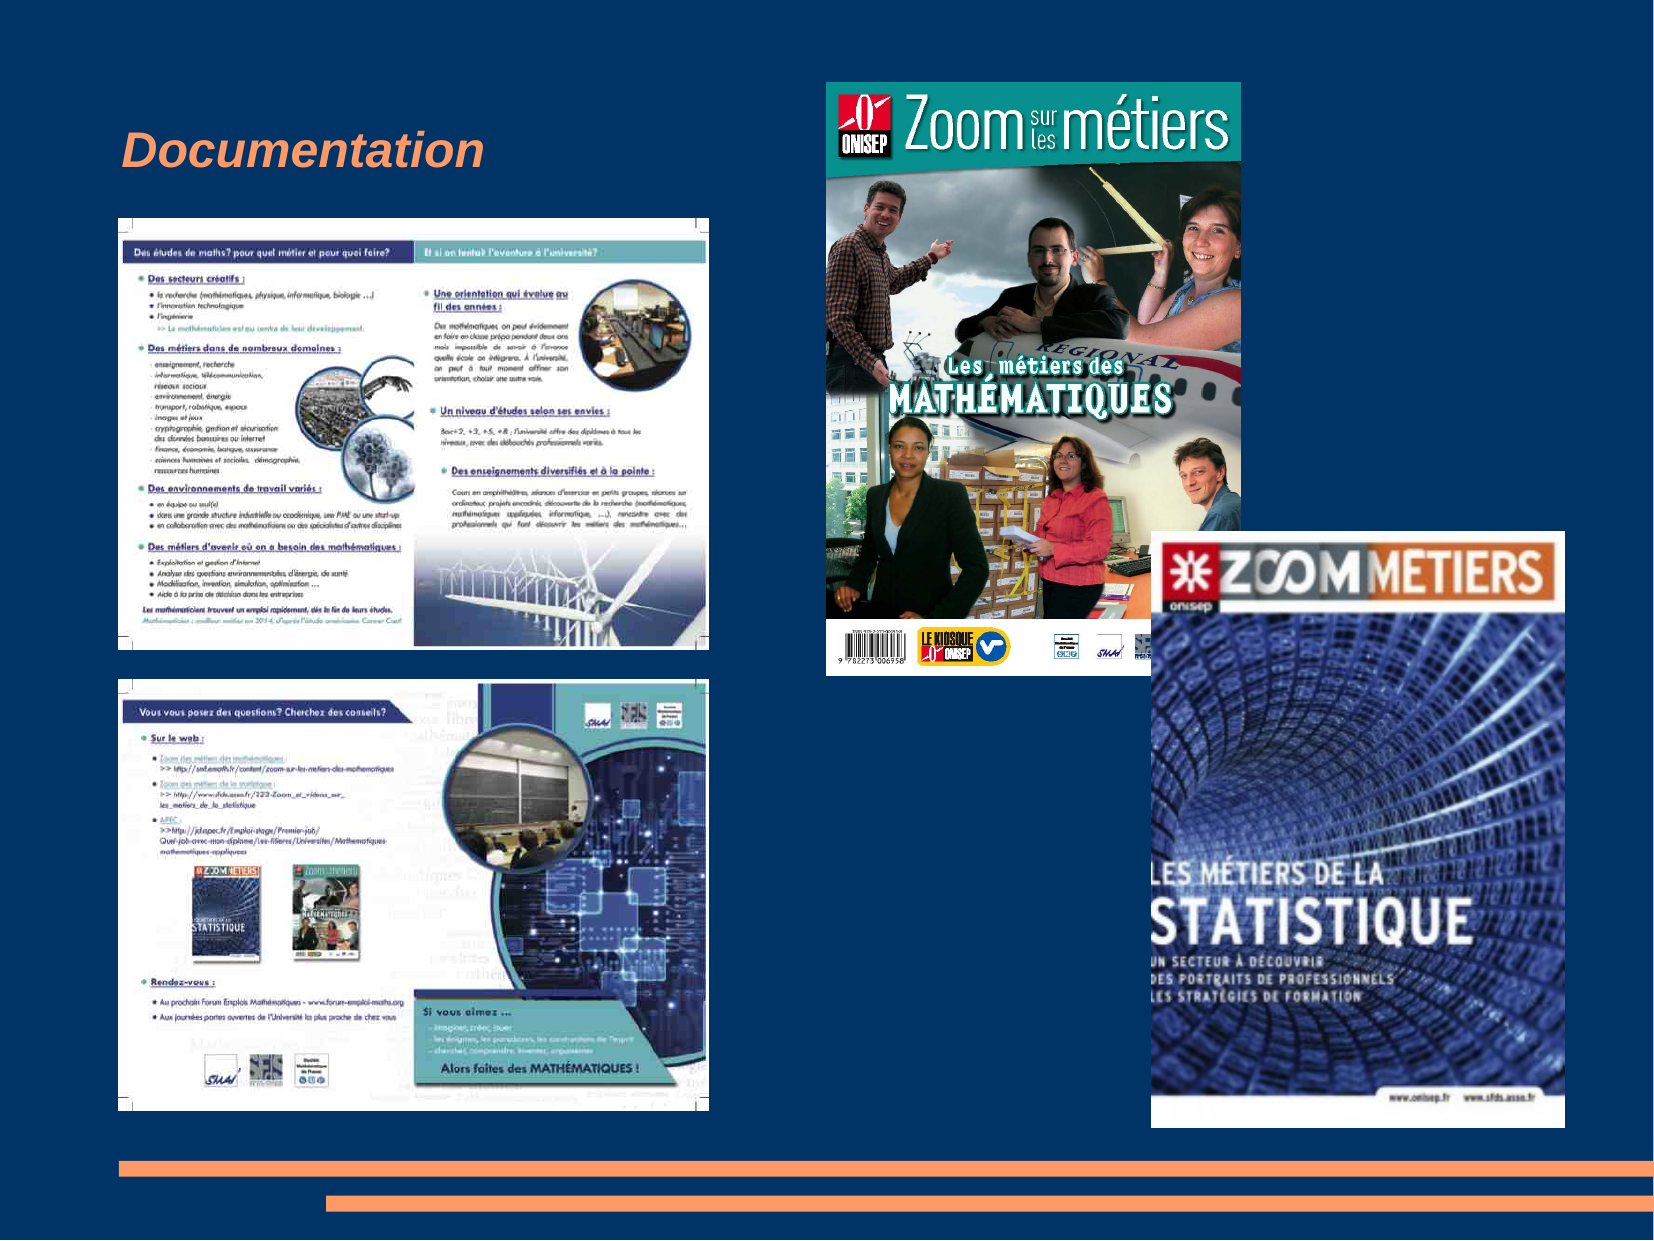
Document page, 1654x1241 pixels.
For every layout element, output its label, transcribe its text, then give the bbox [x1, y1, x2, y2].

picture [826, 82, 1565, 1128]
picture [118, 218, 709, 650]
title Documentation [121, 46, 1534, 254]
picture [118, 679, 709, 1111]
